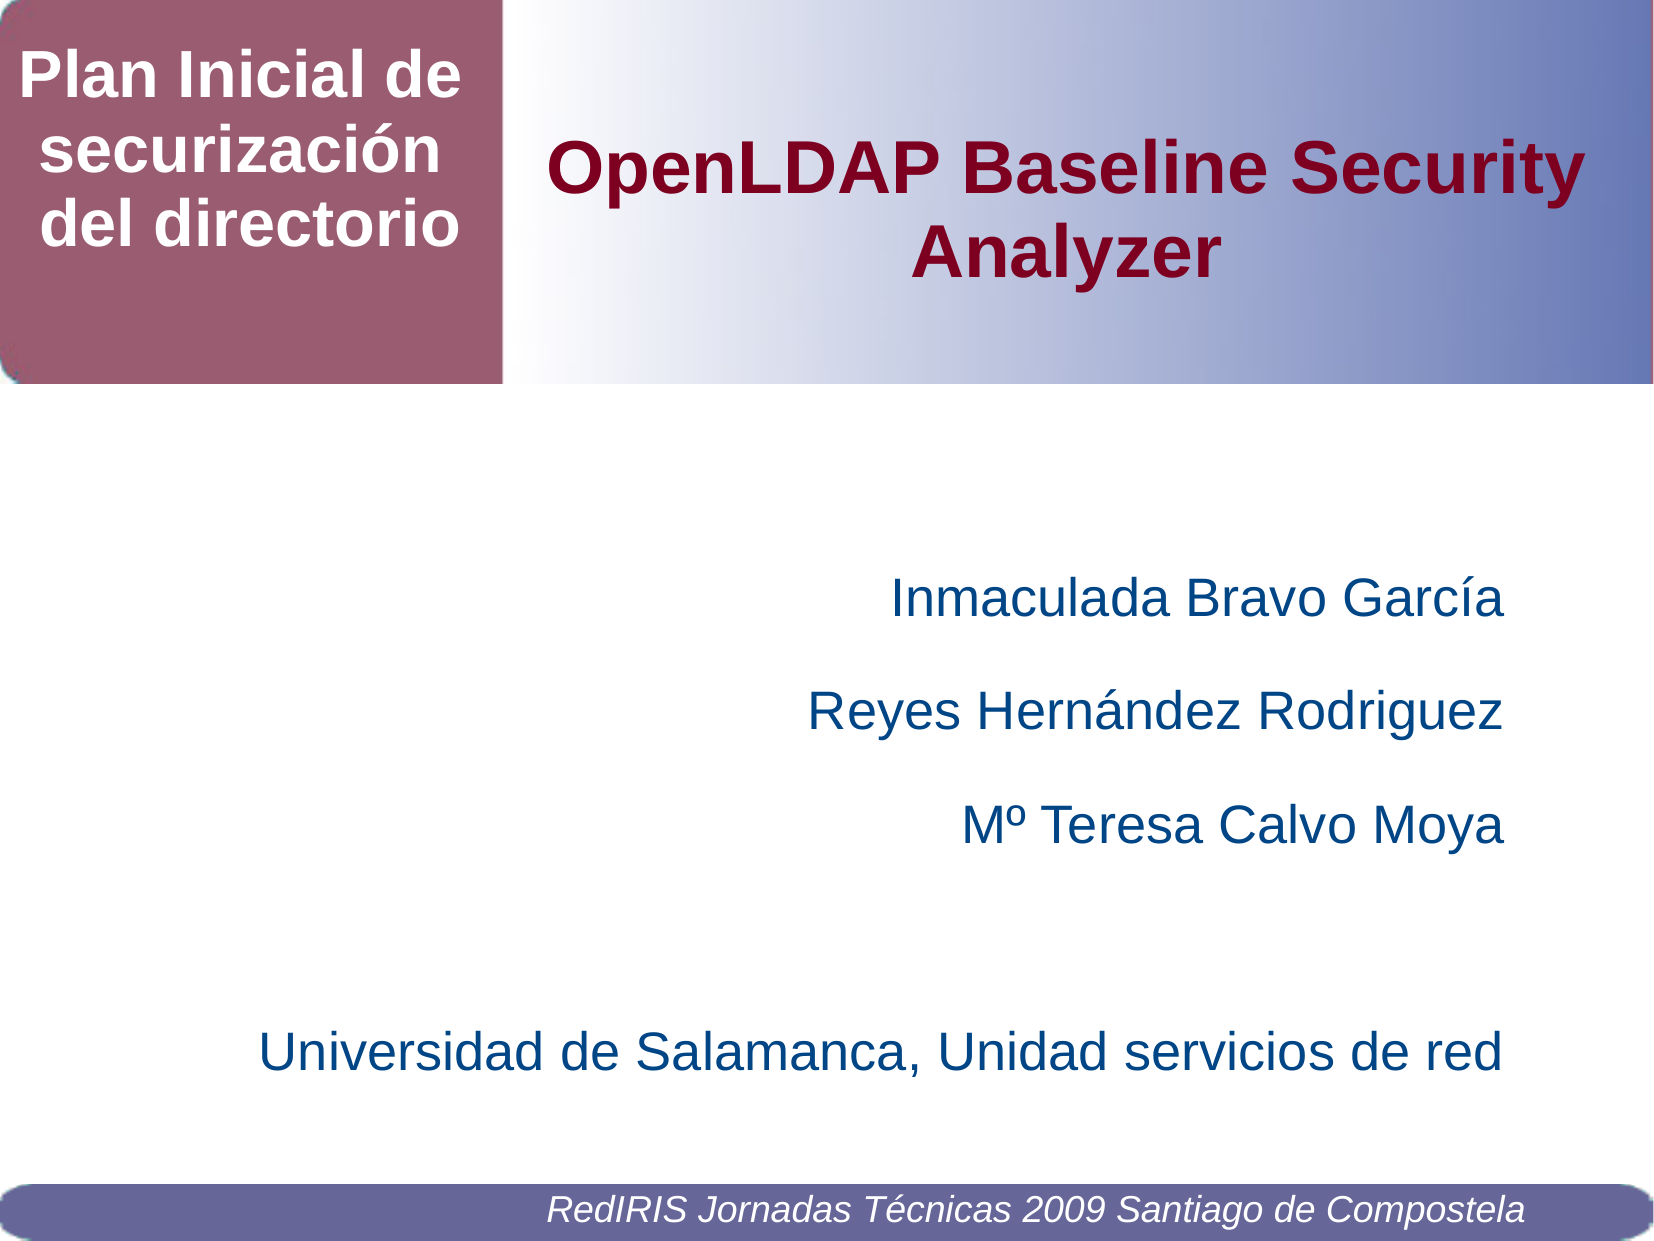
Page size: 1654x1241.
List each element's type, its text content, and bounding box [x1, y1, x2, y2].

subtitle Inmaculada Bravo García Reyes Hernández Rodriguez Mº Teresa Calvo Moya Universidad de Salamanca, Unidad servicios de red [59, 432, 1506, 1103]
text_box OpenLDAP Baseline Security Analyzer [531, 118, 1654, 327]
text_box RedIRIS Jornadas Técnicas 2009 Santiago de Compostela [531, 1181, 1565, 1241]
picture [0, 0, 1654, 384]
text_box Plan Inicial de securización del directorio [4, 29, 502, 303]
picture [0, 1184, 531, 1241]
picture [1565, 1184, 1654, 1241]
